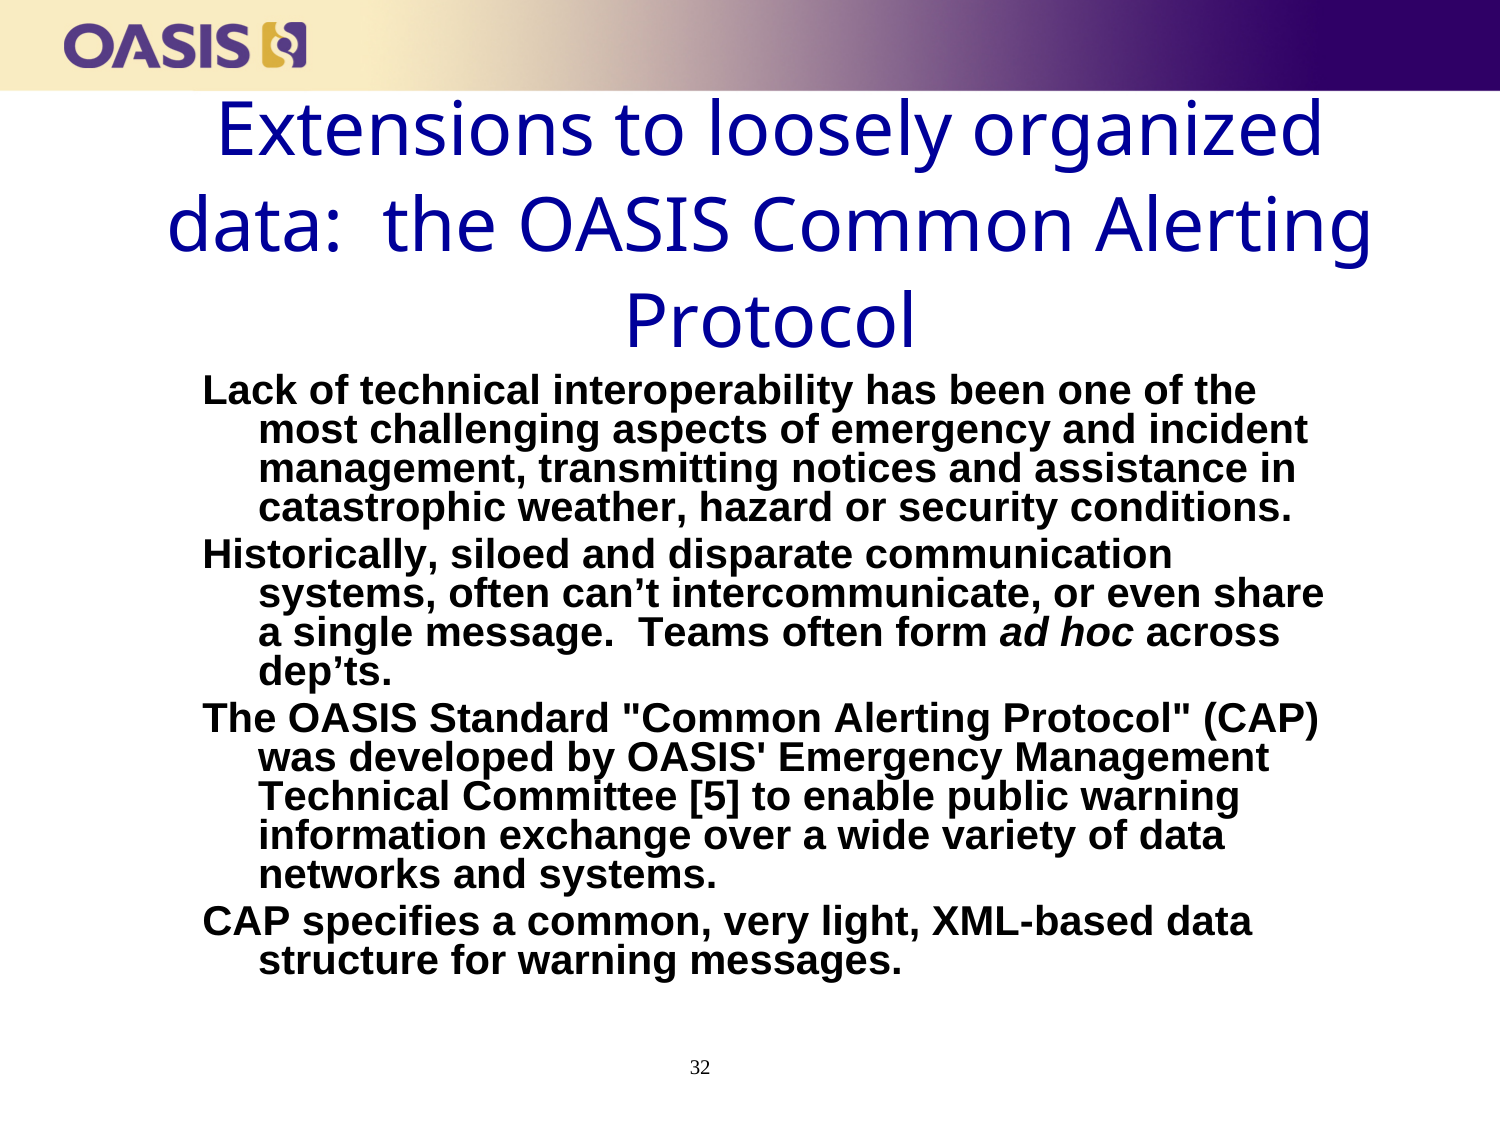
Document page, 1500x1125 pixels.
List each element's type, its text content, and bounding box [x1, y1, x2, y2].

picture [0, 0, 1500, 1125]
title Extensions to loosely organized data: the OASIS Common Alerting Protocol [150, 84, 1392, 375]
list Lack of technical interoperability has been one of the most challenging aspects of emergency and incident management, transmitting notices and assistance in catastrophic weather, hazard or security conditions. Historically, siloed and disparate communication systems, often can’t intercommunicate, or even share a single message. Teams often form ad hoc across dep’ts. The OASIS Standard "Common Alerting Protocol" (CAP) was developed by OASIS' Emergency Management Technical Committee [5] to enable public warning information exchange over a wide variety of data networks and systems. CAP specifies a common, very light, XML-based data structure for warning messages. [187, 365, 1350, 1051]
